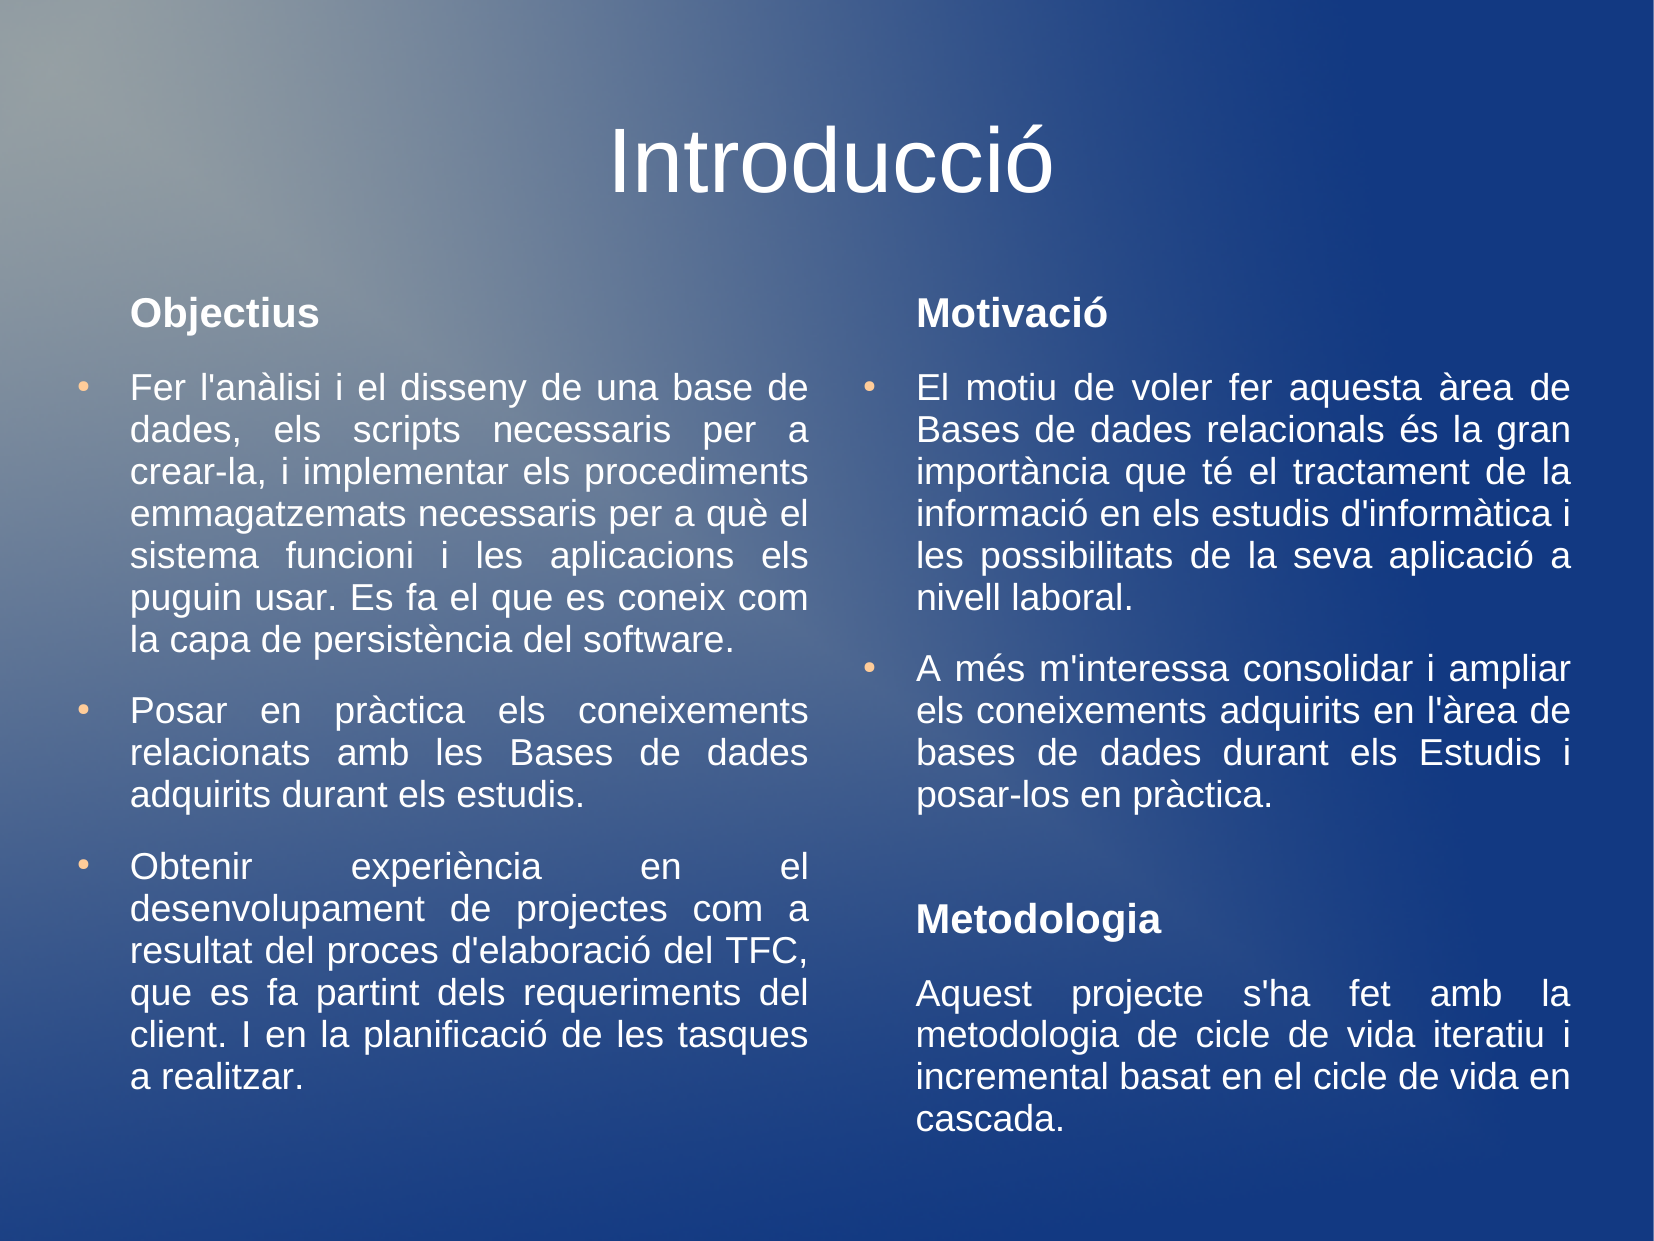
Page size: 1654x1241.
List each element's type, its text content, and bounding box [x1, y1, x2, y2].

list Objectius Fer l'anàlisi i el disseny de una base de dades, els scripts necessaris per a crear-la, i implementar els procediments emmagatzemats necessaris per a què el sistema funcioni i les aplicacions els puguin usar. Es fa el que es coneix com la capa de persistència del software. Posar en pràctica els coneixements relacionats amb les Bases de dades adquirits durant els estudis. Obtenir experiència en el desenvolupament de projectes com a resultat del proces d'elaboració del TFC, que es fa partint dels requeriments del client. I en la planificació de les tasques a realitzar. [59, 290, 809, 1100]
picture [0, 0, 1654, 1241]
list Motivació El motiu de voler fer aquesta àrea de Bases de dades relacionals és la gran importància que té el tractament de la informació en els estudis d'informàtica i les possibilitats de la seva aplicació a nivell laboral. A més m'interessa consolidar i ampliar els coneixements adquirits en l'àrea de bases de dades durant els Estudis i posar-los en pràctica. [845, 290, 1572, 818]
title Introducció [87, 57, 1576, 265]
list Metodologia Aquest projecte s'ha fet amb la metodologia de cicle de vida iteratiu i incremental basat en el cicle de vida en cascada. [844, 895, 1571, 1157]
